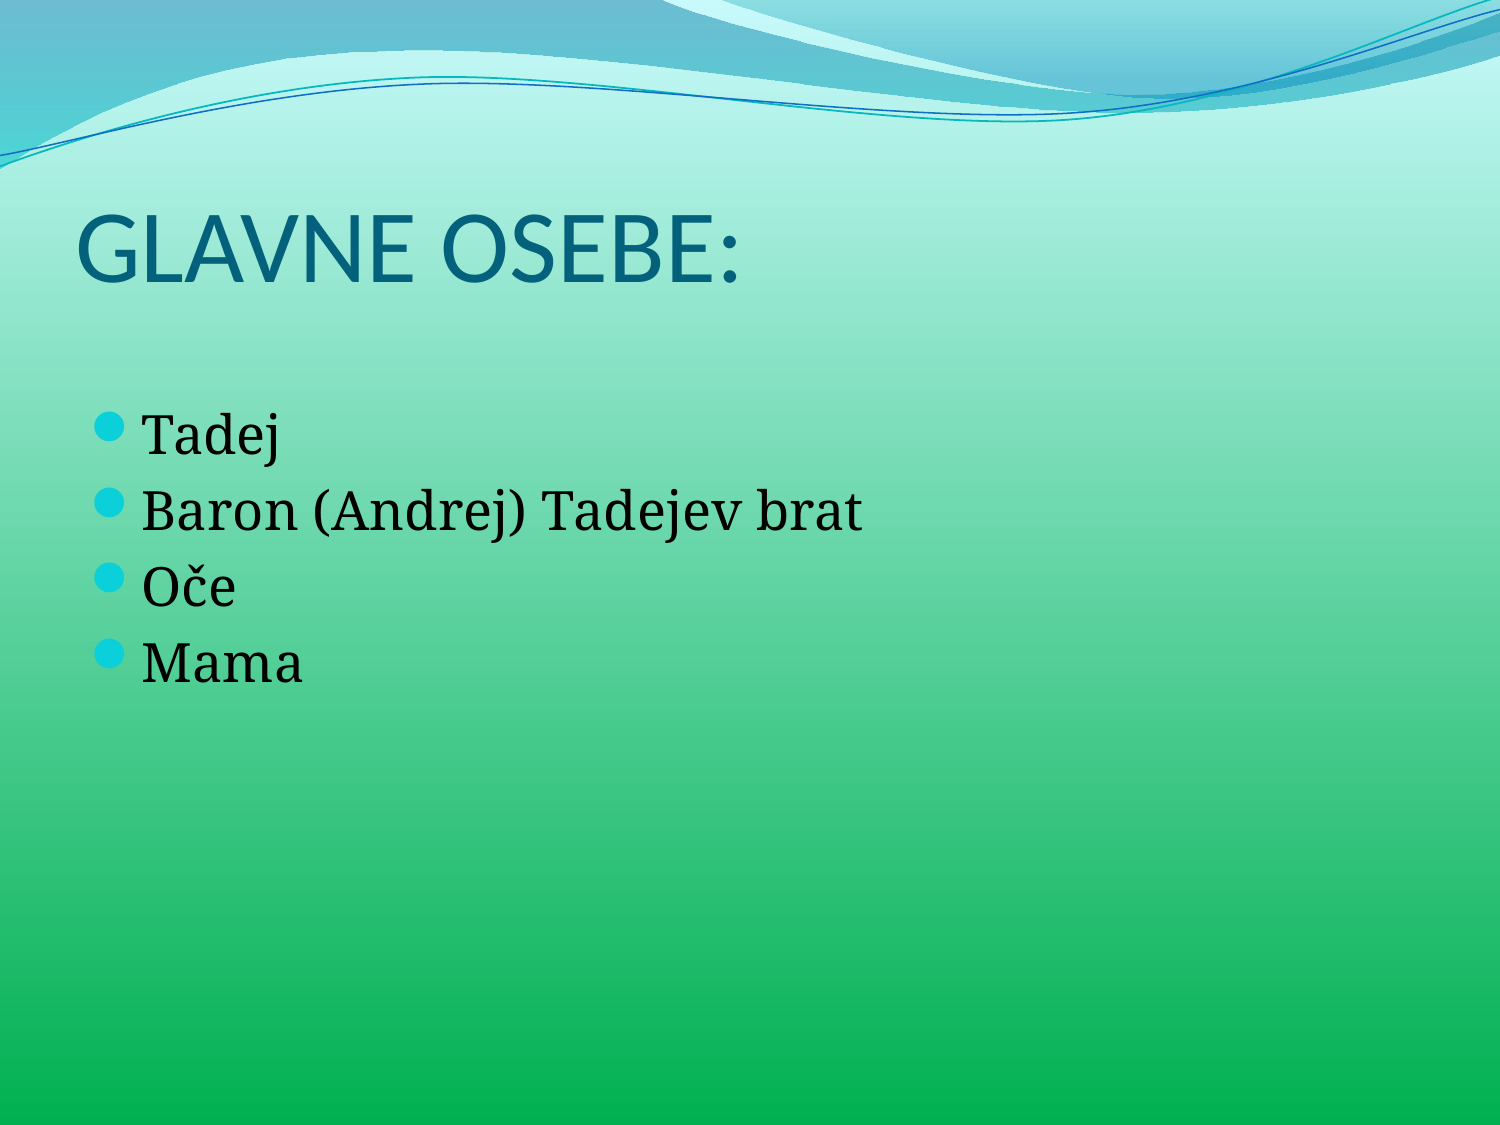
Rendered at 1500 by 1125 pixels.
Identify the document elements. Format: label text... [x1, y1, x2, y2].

title GLAVNE OSEBE: [75, 115, 1425, 304]
list Tadej Baron (Andrej) Tadejev brat Oče Mama [75, 317, 1425, 1038]
